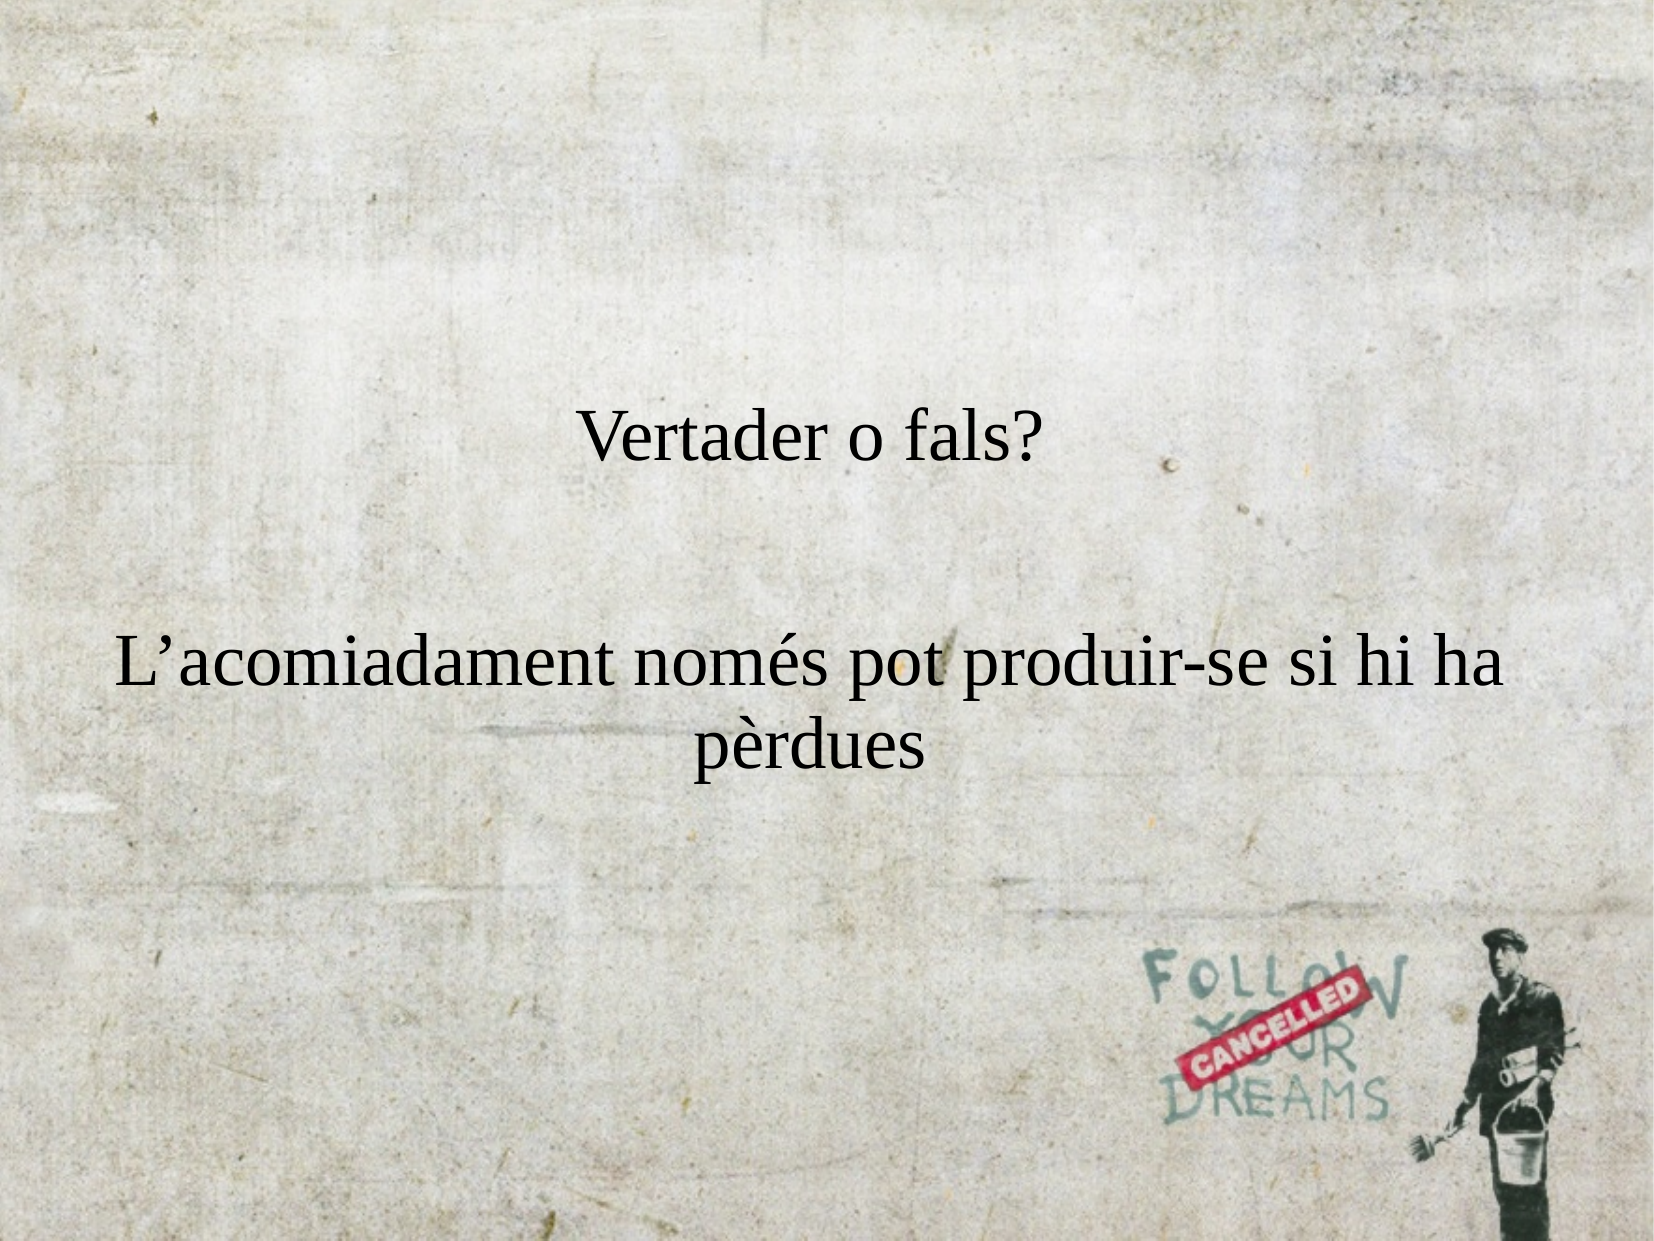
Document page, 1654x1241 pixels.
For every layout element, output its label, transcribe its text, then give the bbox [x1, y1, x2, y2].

picture [0, 0, 1654, 1241]
list Vertader o fals? L’acomiadament només pot produir-se si hi ha pèrdues [82, 290, 1538, 1010]
